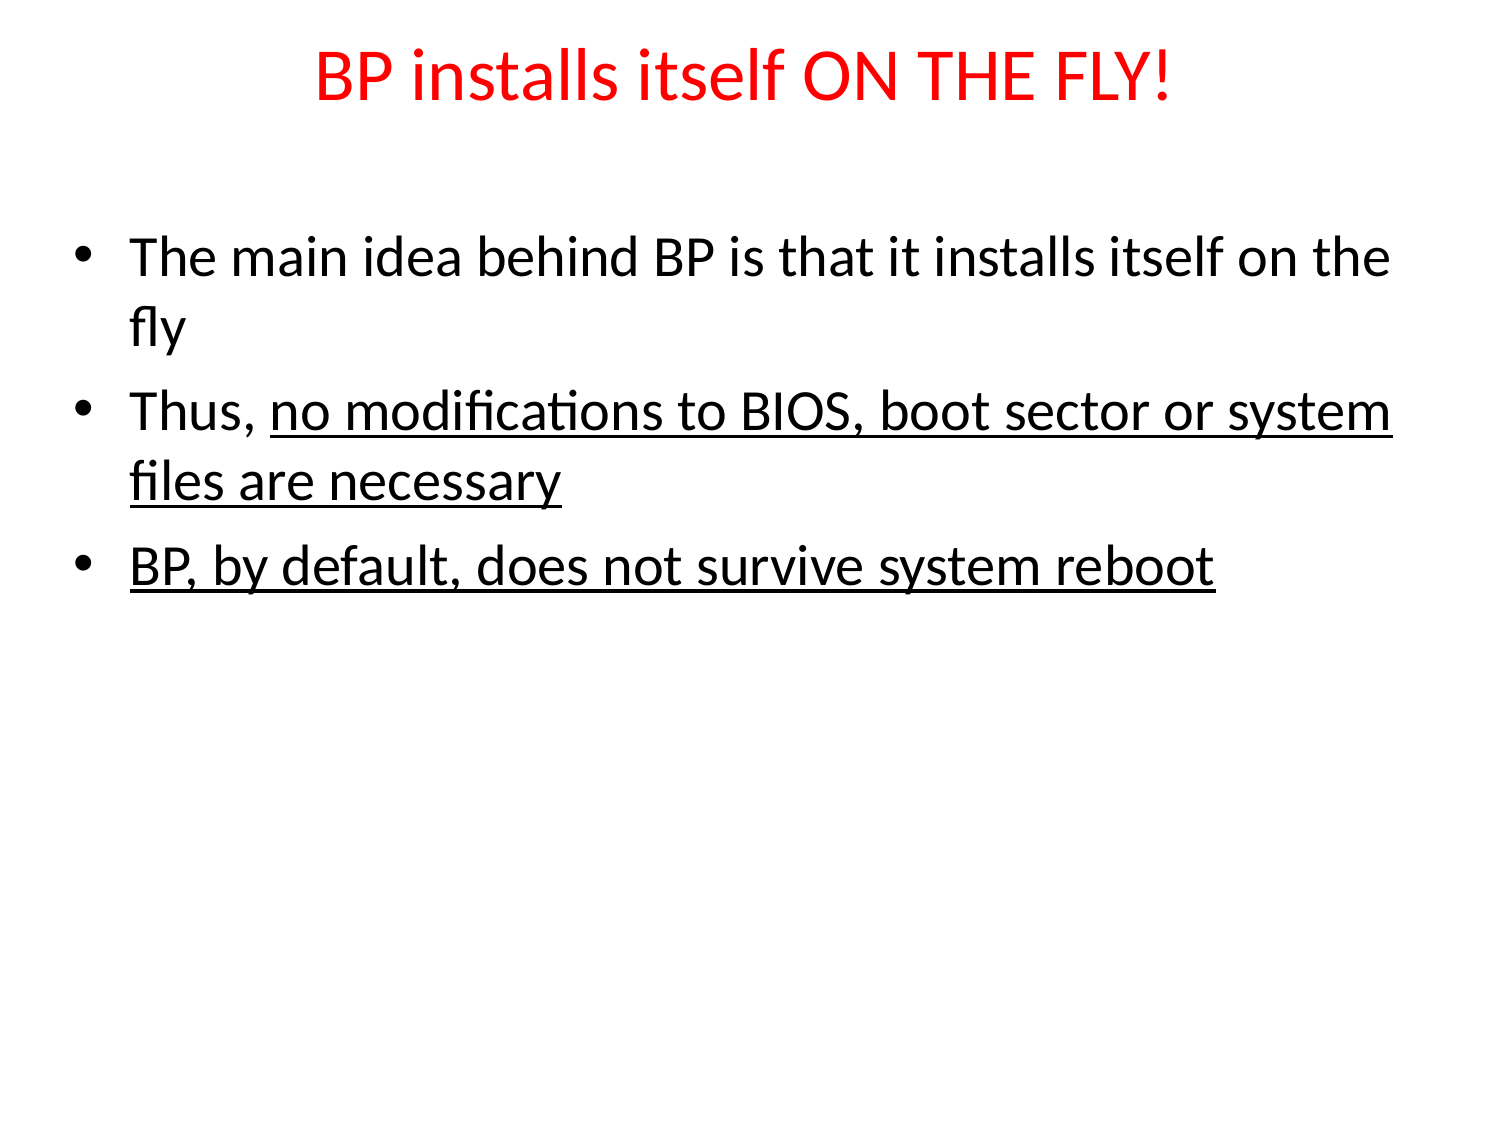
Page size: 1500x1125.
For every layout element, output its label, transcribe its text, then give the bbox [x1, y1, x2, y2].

title BP installs itself ON THE FLY! [70, 0, 1421, 141]
list The main idea behind BP is that it installs itself on the fly Thus, no modifications to BIOS, boot sector or system files are necessary BP, by default, does not survive system reboot [58, 210, 1409, 954]
